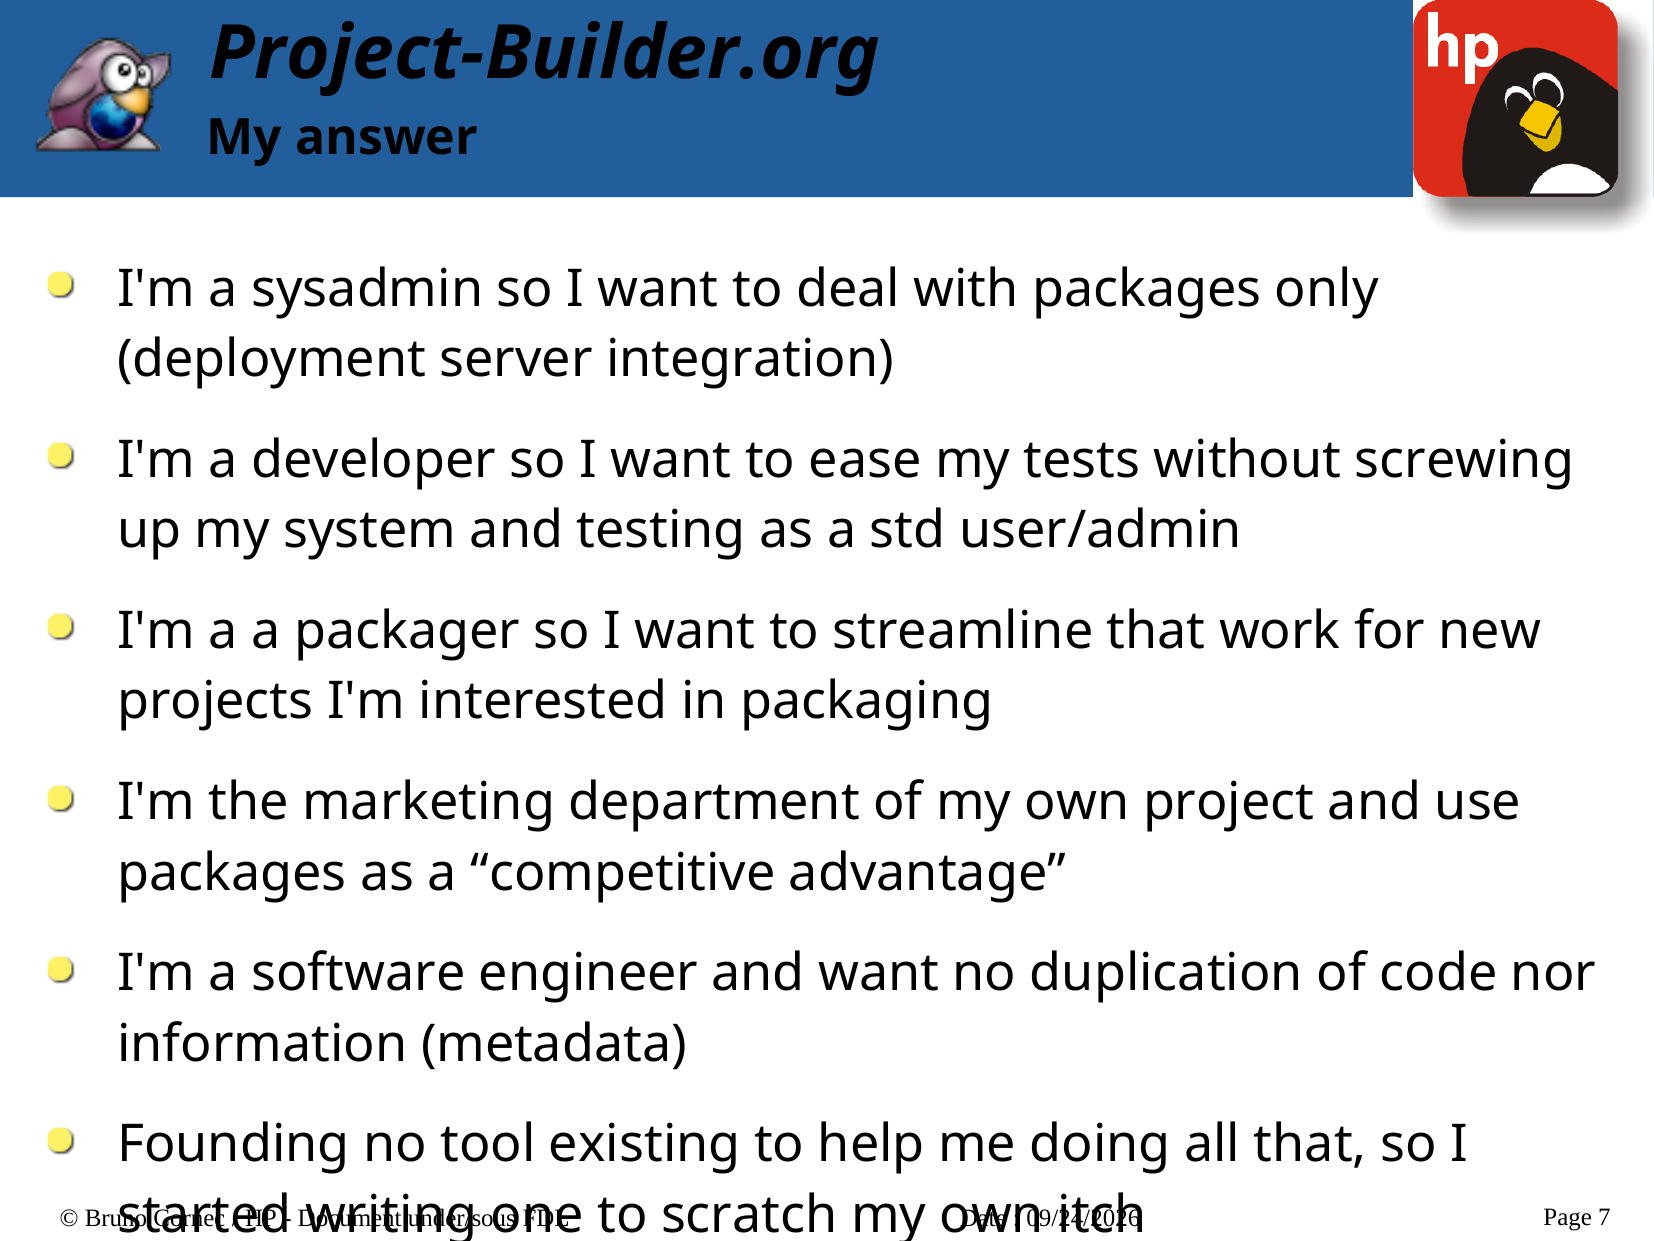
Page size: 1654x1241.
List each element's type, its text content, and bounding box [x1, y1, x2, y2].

list I'm a sysadmin so I want to deal with packages only (deployment server integration) I'm a developer so I want to ease my tests without screwing up my system and testing as a std user/admin I'm a a packager so I want to streamline that work for new projects I'm interested in packaging I'm the marketing department of my own project and use packages as a “competitive advantage” I'm a software engineer and want no duplication of code nor information (metadata) Founding no tool existing to help me doing all that, so I started writing one to scratch my own itch [34, 250, 1642, 1137]
picture [0, 0, 211, 199]
picture [46, 1137, 77, 1157]
title My answer [206, 56, 1121, 218]
picture [1413, 0, 1654, 235]
